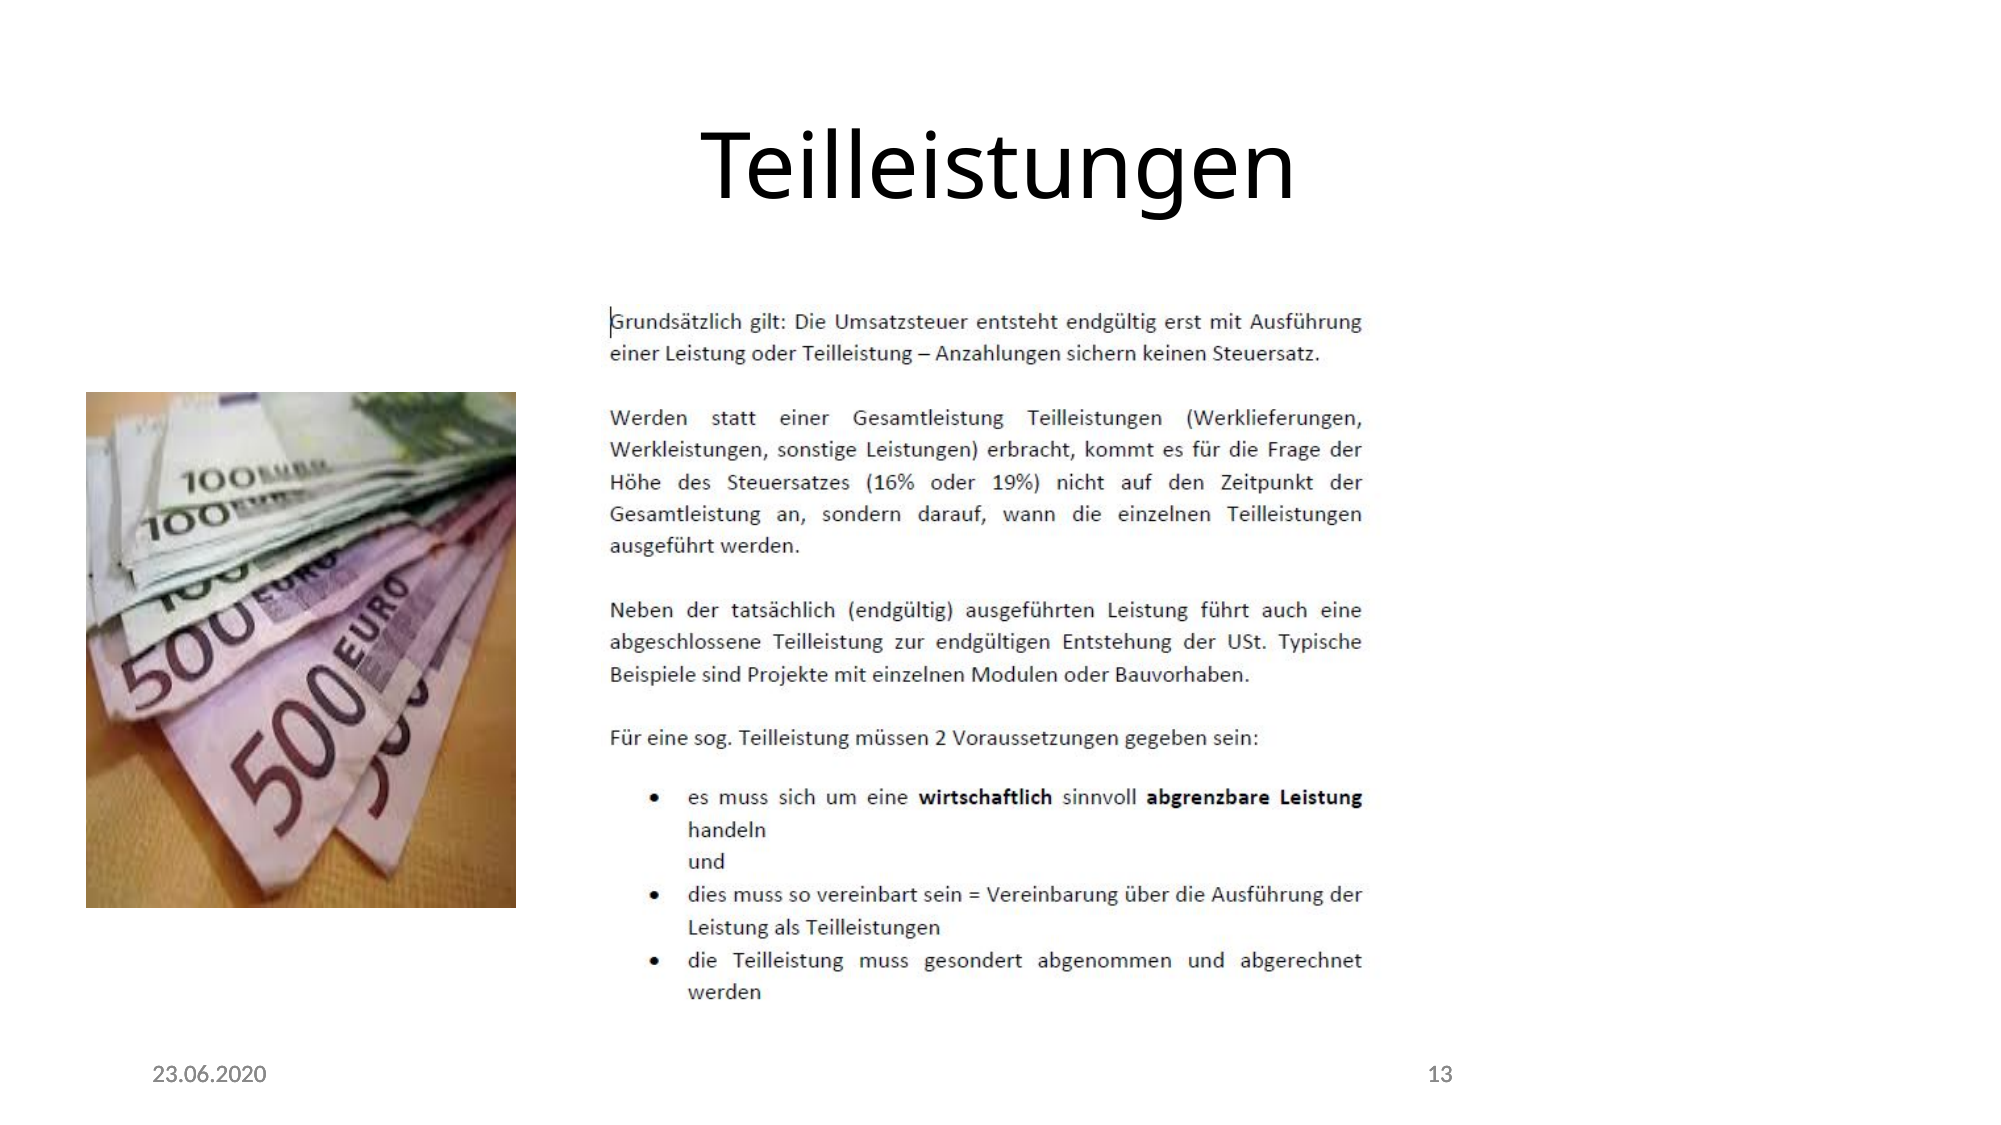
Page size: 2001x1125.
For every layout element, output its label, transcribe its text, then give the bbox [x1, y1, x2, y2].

title Teilleistungen [137, 59, 1863, 278]
text_box [1412, 1042, 1863, 1103]
text_box 23.06.2020 [137, 1042, 588, 1103]
picture [601, 304, 1400, 1019]
picture [86, 393, 516, 908]
